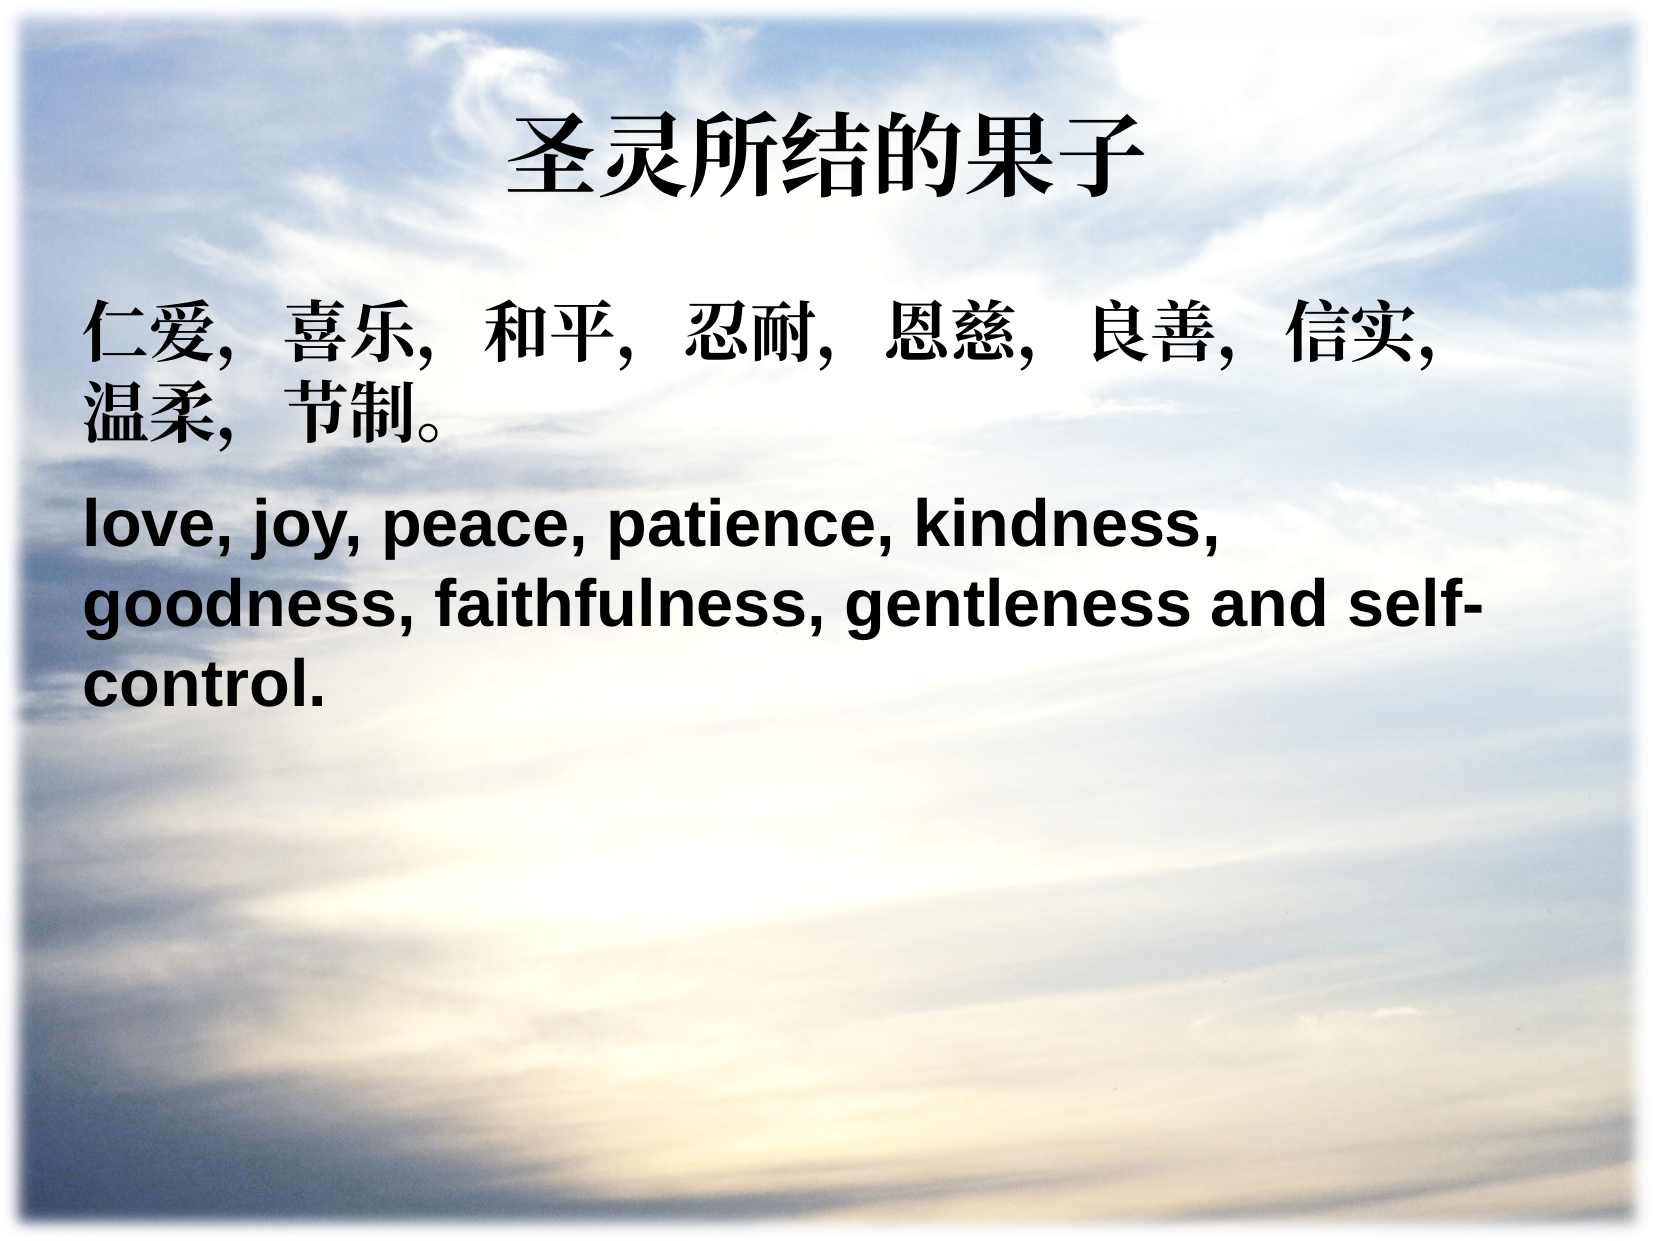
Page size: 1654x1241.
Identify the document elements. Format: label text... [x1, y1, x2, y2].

title 圣灵所结的果子 [82, 49, 1571, 257]
list 仁爱，喜乐，和平，忍耐，恩慈，良善，信实， 温柔，节制。 love, joy, peace, patience, kindness, goodness, faithfulness, gentleness and self-control. [82, 290, 1571, 1109]
picture [0, 0, 1654, 1241]
